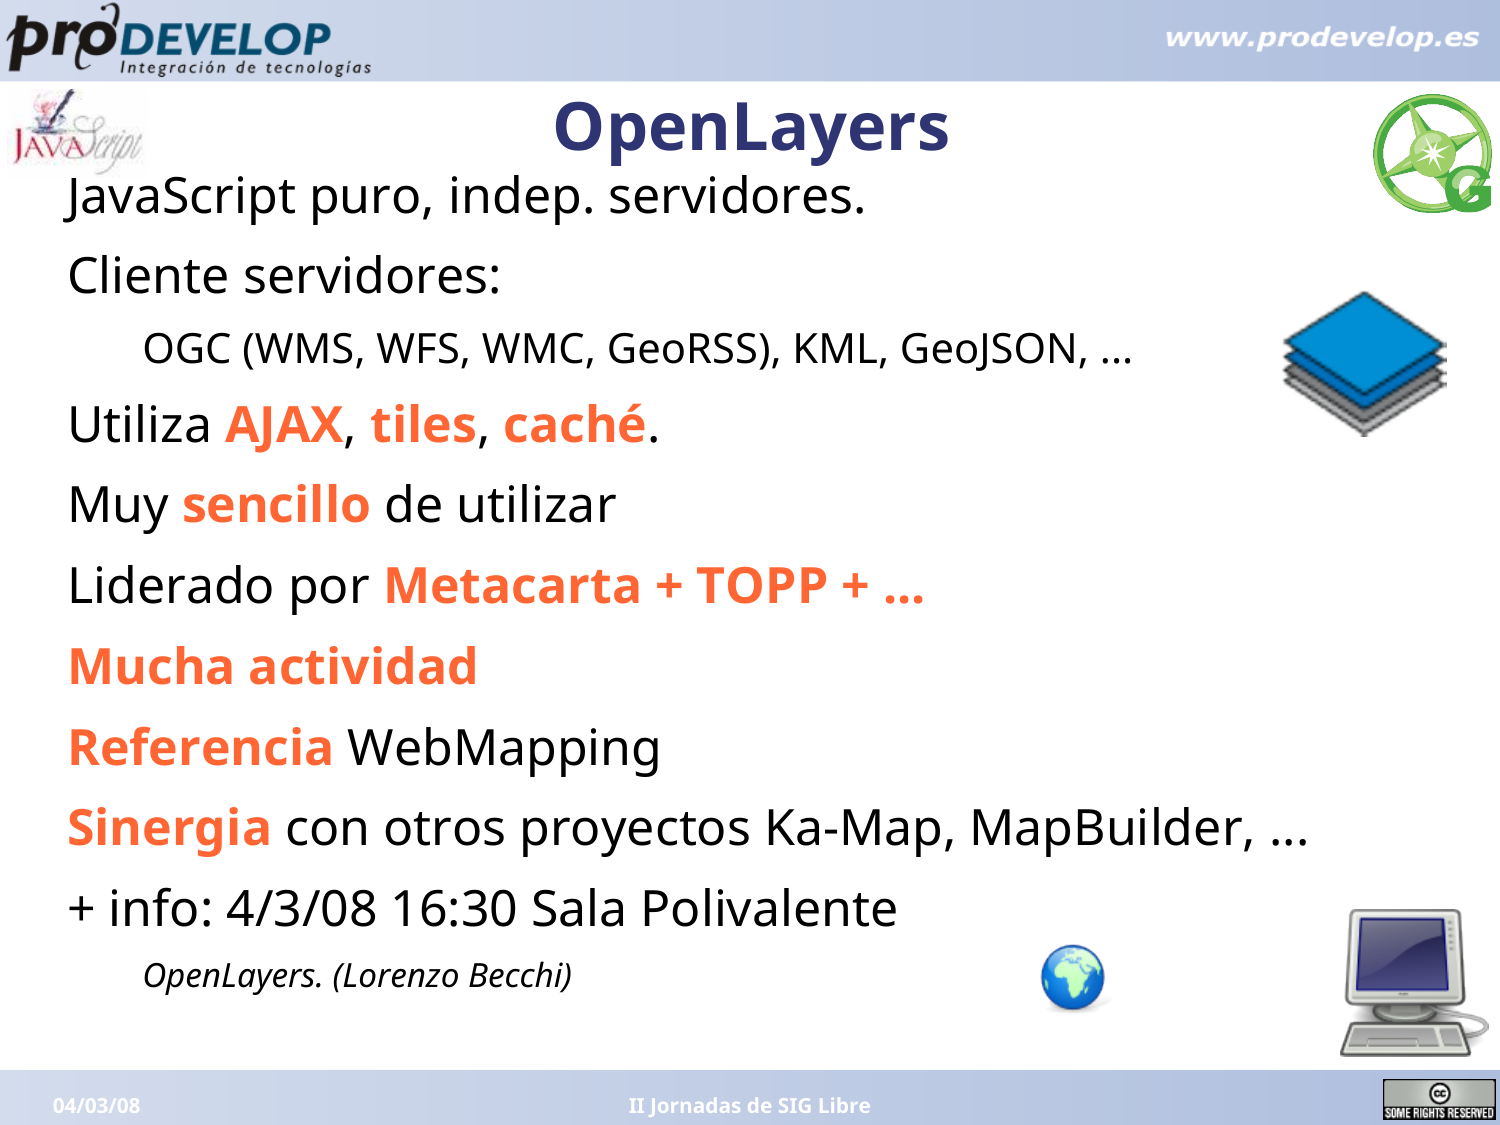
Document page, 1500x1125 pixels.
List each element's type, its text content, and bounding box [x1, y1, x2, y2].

title OpenLayers [76, 38, 1427, 159]
picture [0, 0, 1500, 1125]
list JavaScript puro, indep. servidores. Cliente servidores: OGC (WMS, WFS, WMC, GeoRSS), KML, GeoJSON, ... Utiliza AJAX, tiles, caché. Muy sencillo de utilizar Liderado por Metacarta + TOPP + ... Mucha actividad Referencia WebMapping Sinergia con otros proyectos Ka-Map, MapBuilder, ... + info: 4/3/08 16:30 Sala Polivalente OpenLayers. (Lorenzo Becchi) [67, 159, 1477, 1068]
